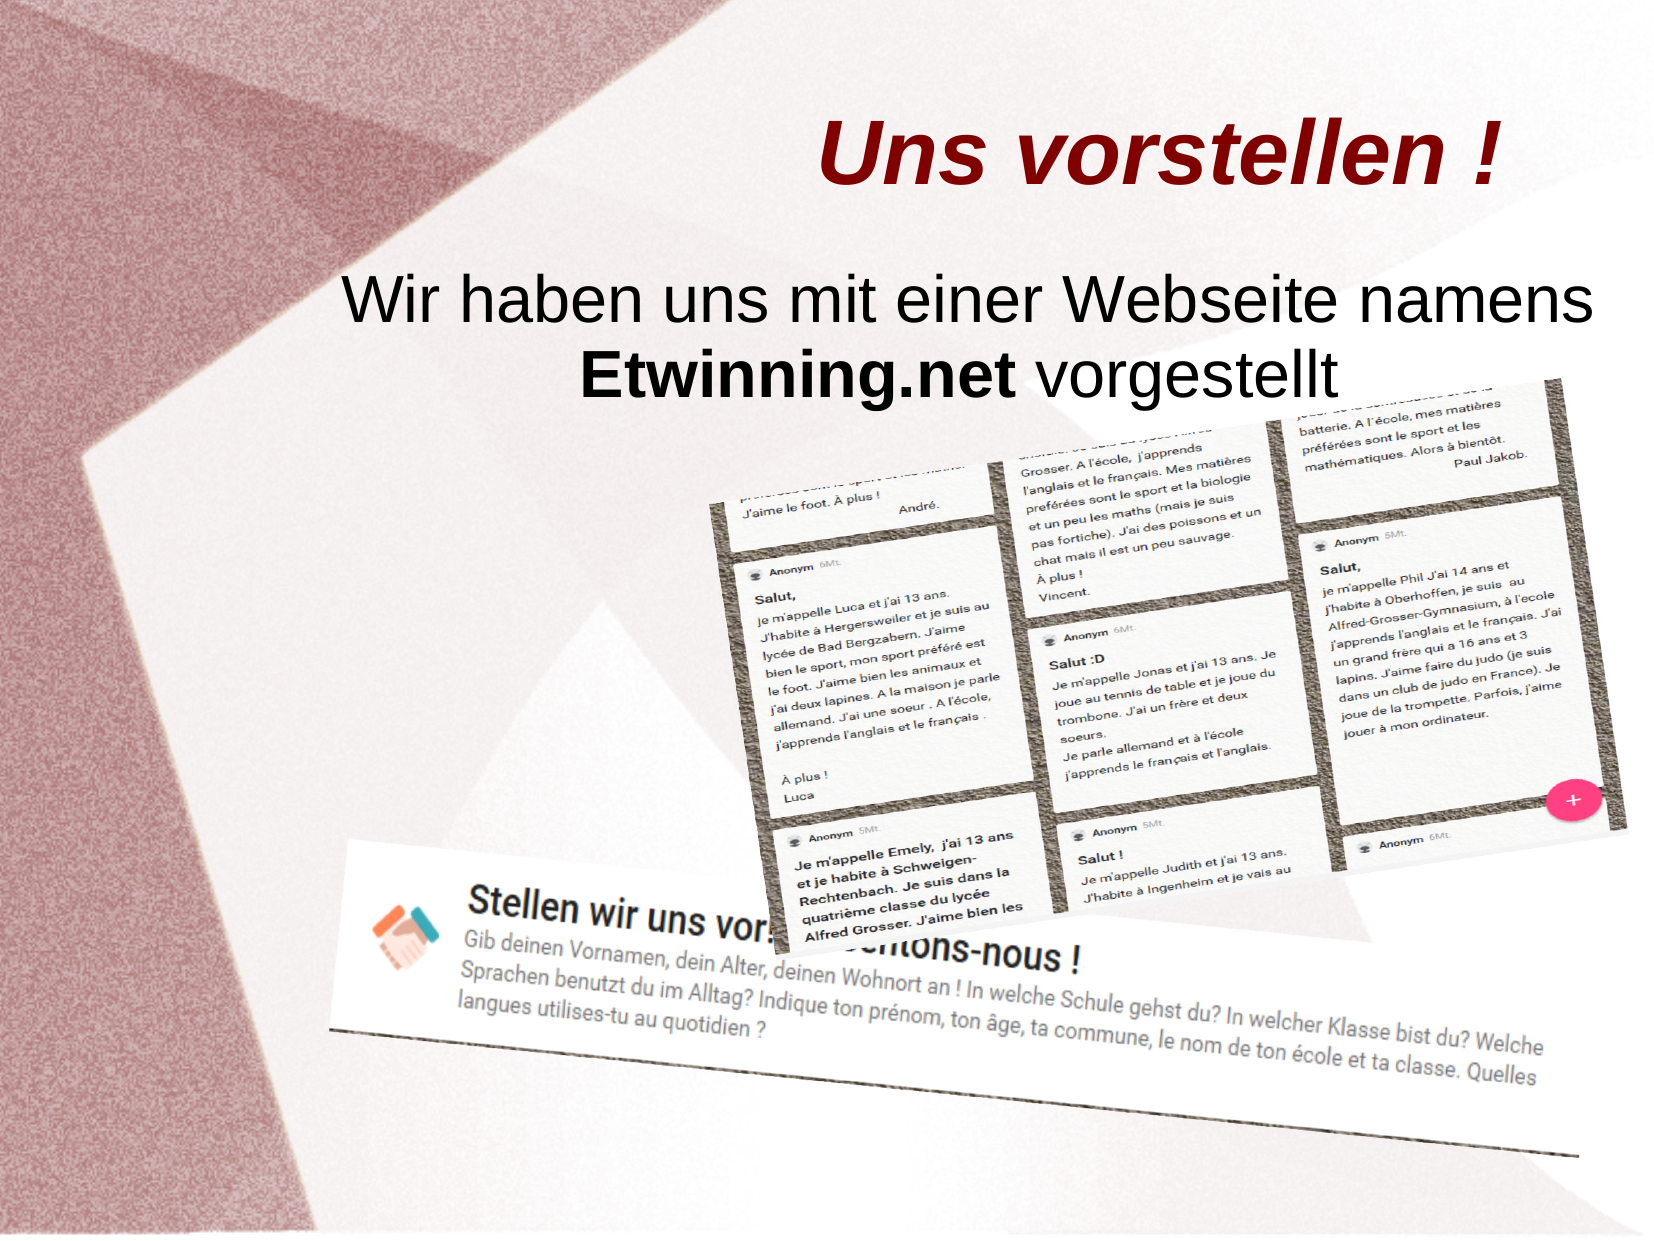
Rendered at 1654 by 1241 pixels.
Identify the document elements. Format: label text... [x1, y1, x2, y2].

picture [0, 0, 1654, 1241]
subtitle Wir haben uns mit einer Webseite namens Etwinning.net vorgestellt [330, 24, 1607, 650]
